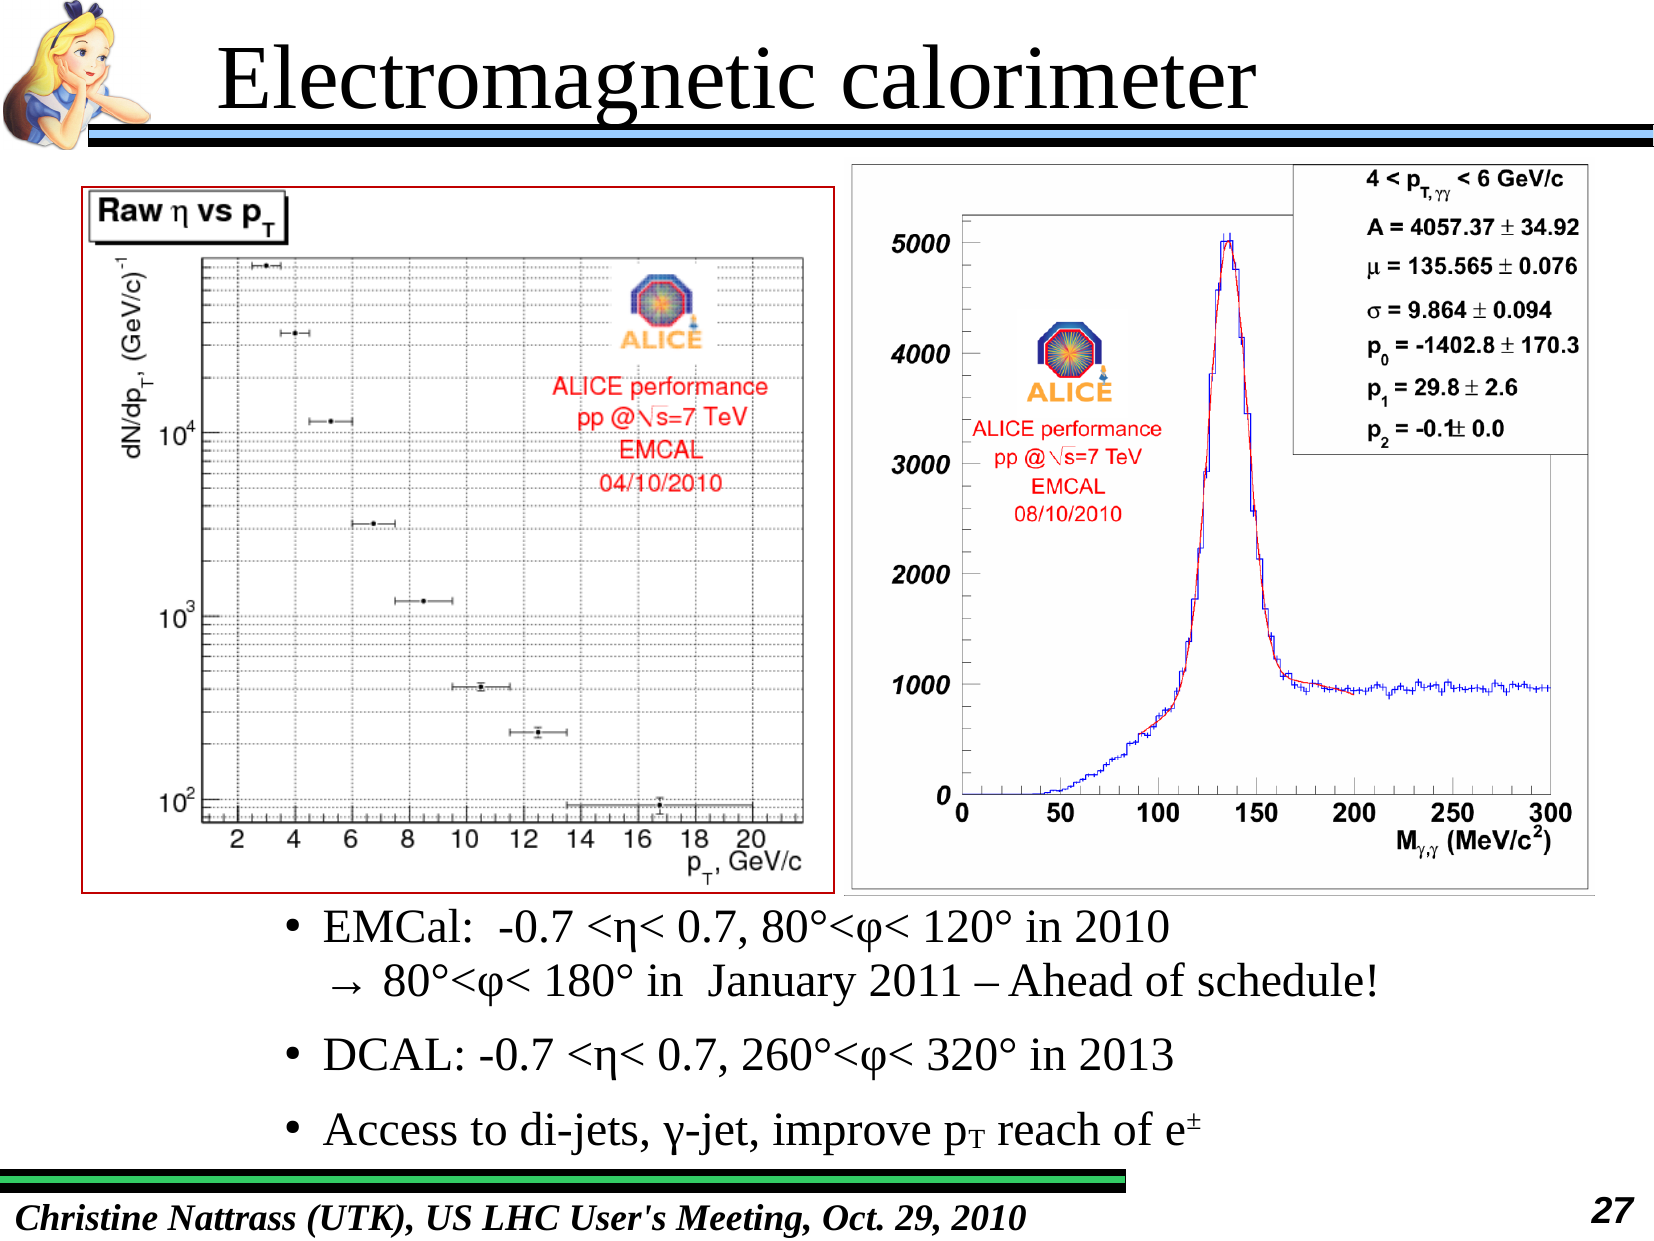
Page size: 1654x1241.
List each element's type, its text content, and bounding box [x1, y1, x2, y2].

picture [3, 0, 151, 8]
picture [844, 157, 1595, 896]
list EMCal: -0.7 <η< 0.7, 80°<φ< 120° in 2010 → 80°<φ< 180° in January 2011 – Ahead of schedule! DCAL: -0.7 <η< 0.7, 260°<φ< 320° in 2013 Access to di-jets, γ-jet, improve pT reach of e± [271, 900, 1389, 1163]
title Electromagnetic calorimeter [0, 8, 1482, 147]
text_box 27 [1572, 1182, 1648, 1240]
picture [82, 187, 833, 893]
